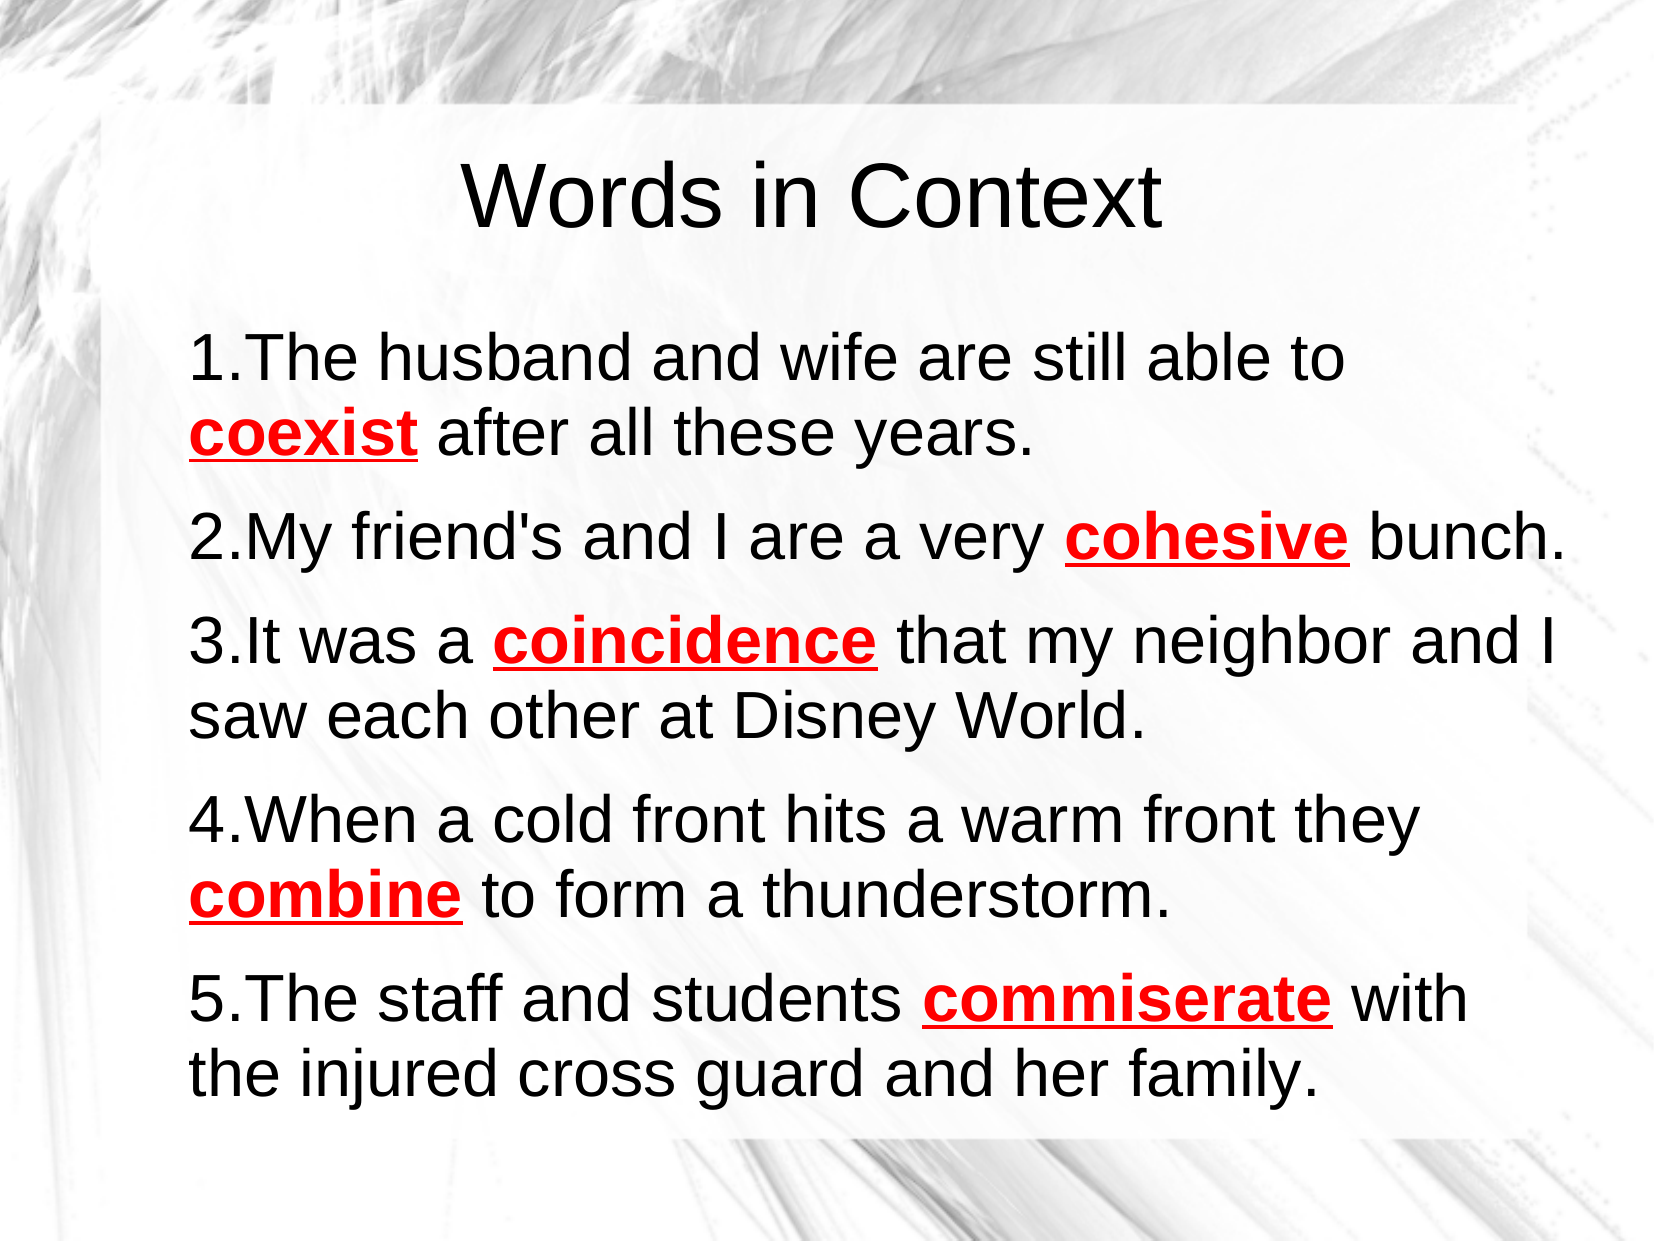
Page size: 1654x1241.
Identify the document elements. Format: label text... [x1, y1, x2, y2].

title Words in Context [118, 112, 1506, 281]
list 1.The husband and wife are still able to coexist after all these years. 2.My friend's and I are a very cohesive bunch. 3.It was a coincidence that my neighbor and I saw each other at Disney World. 4.When a cold front hits a warm front they combine to form a thunderstorm. 5.The staff and students commiserate with the injured cross guard and her family. [118, 319, 1571, 1216]
picture [0, 0, 1654, 1241]
